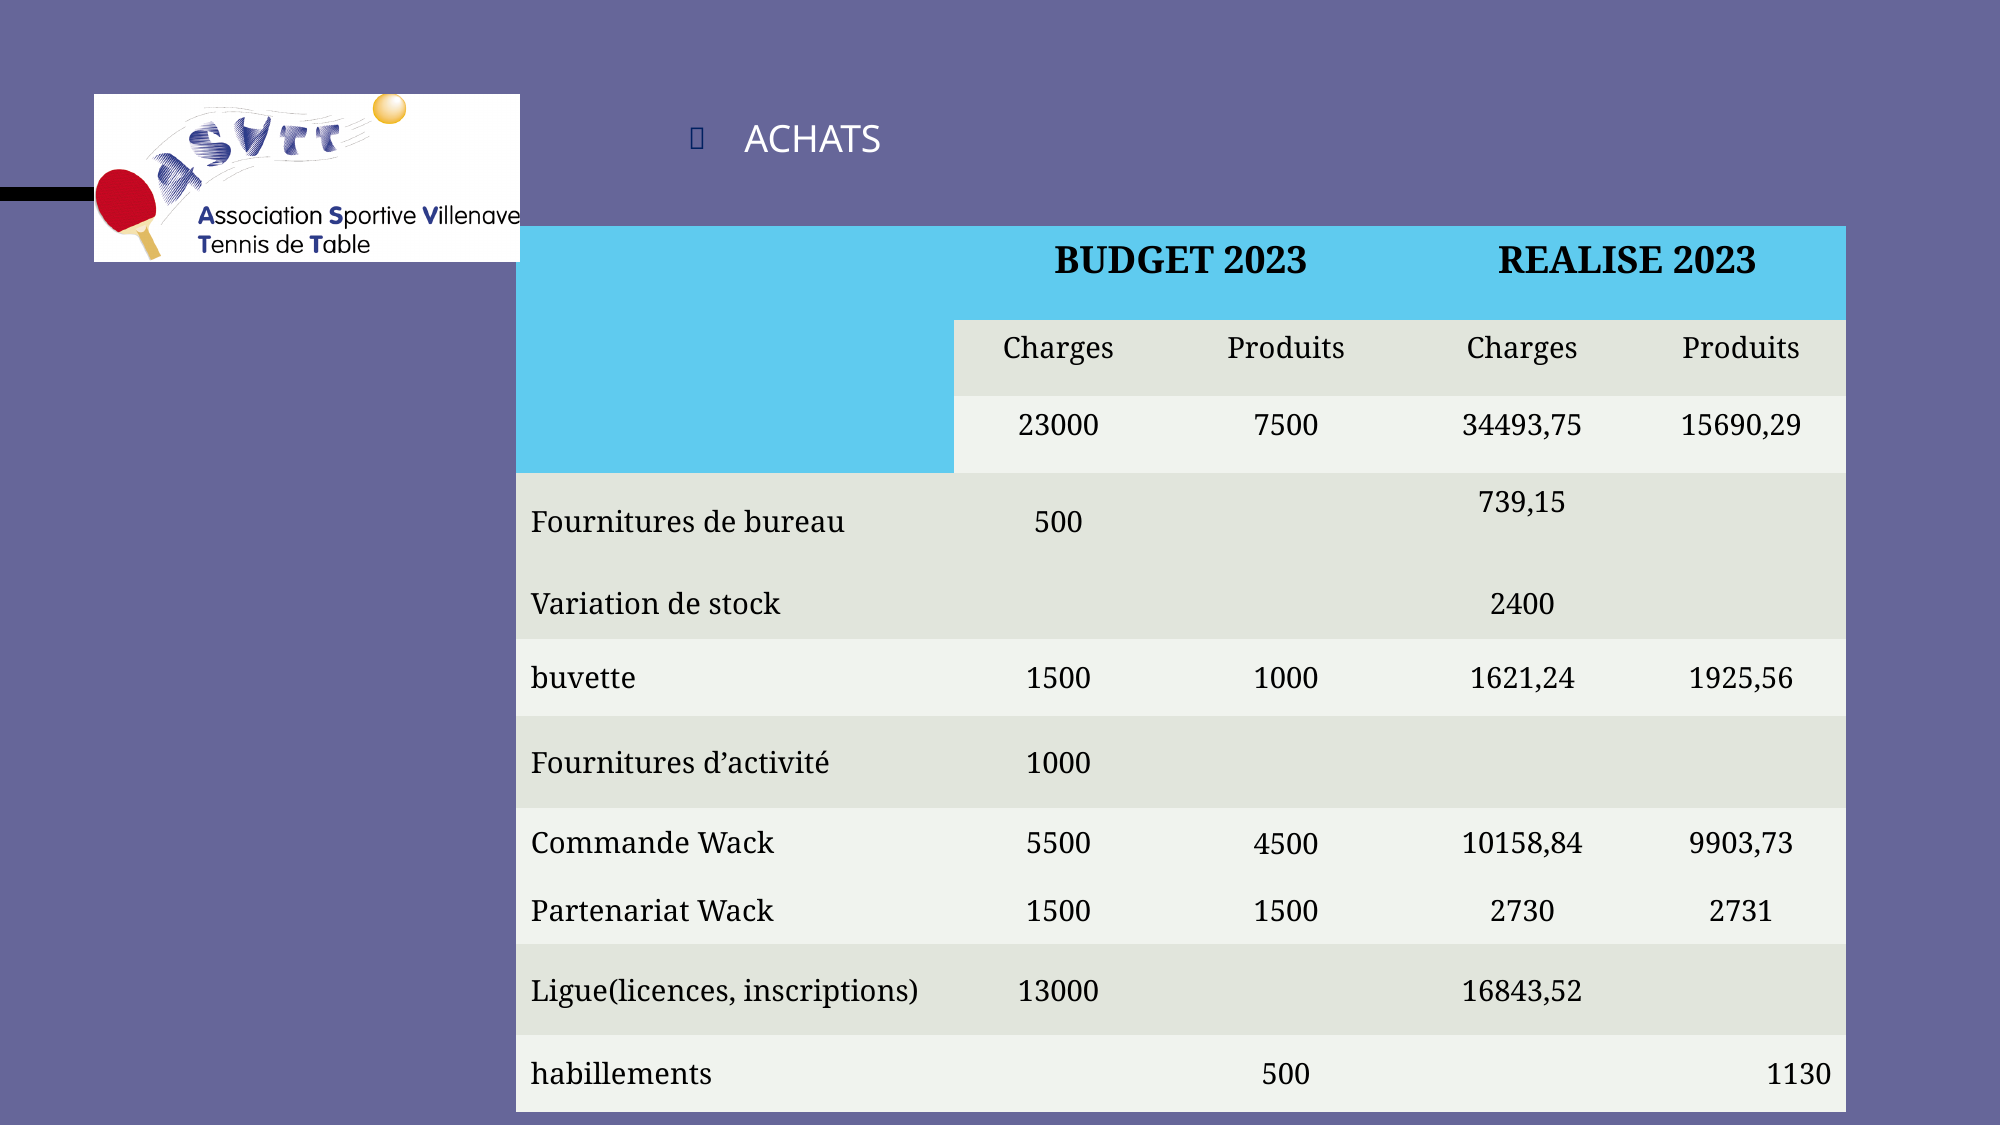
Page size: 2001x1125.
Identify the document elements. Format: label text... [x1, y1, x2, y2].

table_cell 34493,75 [1409, 396, 1636, 473]
table_cell 2730 [1409, 876, 1636, 944]
table_cell [1636, 568, 1846, 639]
table_cell 1000 [1164, 639, 1409, 716]
table_cell [1636, 716, 1846, 808]
table_cell Produits [1636, 320, 1846, 396]
table_cell Charges [954, 320, 1164, 396]
table_cell 500 [954, 473, 1164, 568]
table_cell Partenariat Wack [516, 876, 954, 944]
table_cell 15690,29 [1636, 396, 1846, 473]
table_header REALISE 2023 [1409, 226, 1846, 320]
table_cell Commande Wack [516, 808, 954, 876]
table_cell 1500 [1164, 876, 1409, 944]
table_cell [1164, 568, 1409, 639]
table_cell 739,15 [1409, 473, 1636, 568]
table_cell 1500 [954, 639, 1164, 716]
table_cell [1636, 944, 1846, 1035]
table_cell 500 [1164, 1035, 1409, 1112]
table_cell [1636, 473, 1846, 568]
table_cell [1164, 473, 1409, 568]
table_cell [954, 568, 1164, 639]
table_cell Variation de stock [516, 568, 954, 639]
table_cell habillements [516, 1035, 954, 1112]
table_cell 7500 [1164, 396, 1409, 473]
table_cell 1130 [1636, 1035, 1846, 1112]
table_cell Fournitures de bureau [516, 473, 954, 568]
table_cell buvette [516, 639, 954, 716]
table_cell [1164, 716, 1409, 808]
table_cell 1925,56 [1636, 639, 1846, 716]
table_cell 1621,24 [1409, 639, 1636, 716]
table_cell Charges [1409, 320, 1636, 396]
table_header [516, 226, 954, 473]
table_cell 9903,73 [1636, 808, 1846, 876]
table_cell [1409, 1035, 1636, 1112]
table_cell Ligue(licences, inscriptions) [516, 944, 954, 1035]
table_cell 1500 [954, 876, 1164, 944]
table_cell 23000 [954, 396, 1164, 473]
table_cell 10158,84 [1409, 808, 1636, 876]
table_cell [1164, 944, 1409, 1035]
table_cell 16843,52 [1409, 944, 1636, 1035]
table_header BUDGET 2023 [954, 226, 1409, 320]
table_cell Fournitures d’activité [516, 716, 954, 808]
table_cell 13000 [954, 944, 1164, 1035]
table_cell [954, 1035, 1164, 1112]
table_cell Produits [1164, 320, 1409, 396]
picture [94, 94, 520, 262]
table_cell 4500 [1164, 808, 1409, 876]
table_cell [1409, 716, 1636, 808]
list ACHATS [673, 94, 969, 193]
table_cell 5500 [954, 808, 1164, 876]
table_cell 1000 [954, 716, 1164, 808]
table_cell 2400 [1409, 568, 1636, 639]
table_cell 2731 [1636, 876, 1846, 944]
